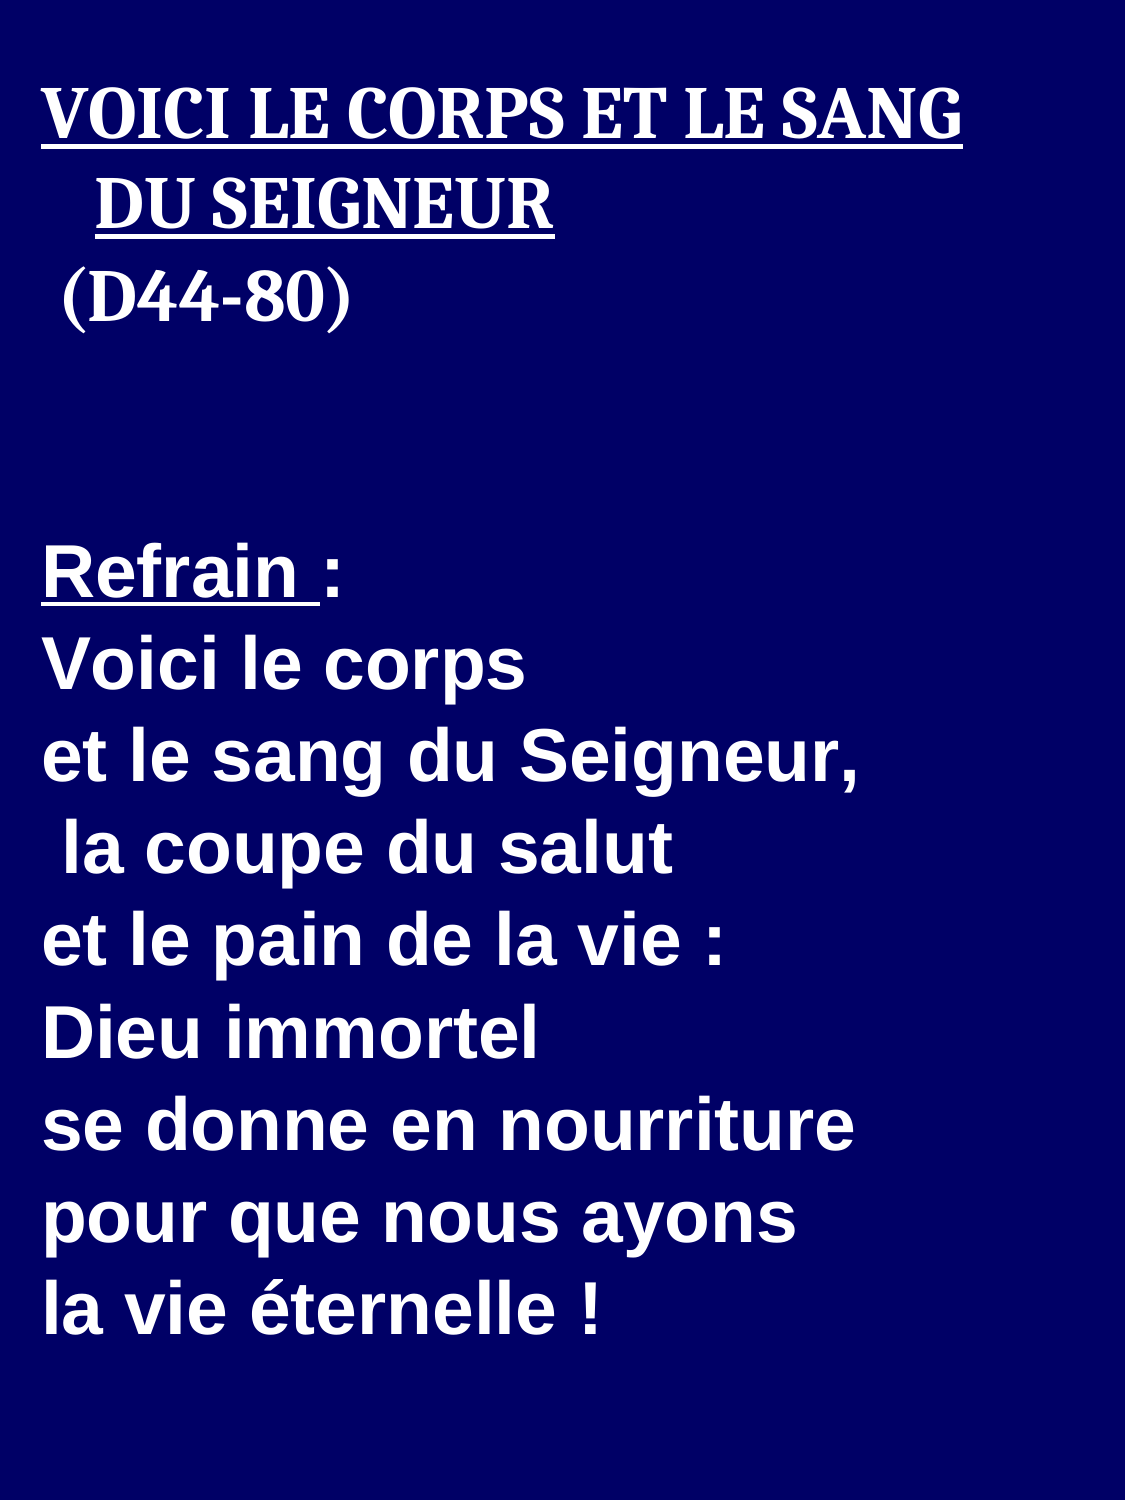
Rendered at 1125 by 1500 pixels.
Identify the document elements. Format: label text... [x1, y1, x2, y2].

text_box VOICI LE CORPS ET LE SANG DU SEIGNEUR (D44-80) Refrain : Voici le corps et le sang du Seigneur, la coupe du salut et le pain de la vie : Dieu immortel se donne en nourriture pour que nous ayons la vie éternelle ! [23, 56, 1087, 1358]
